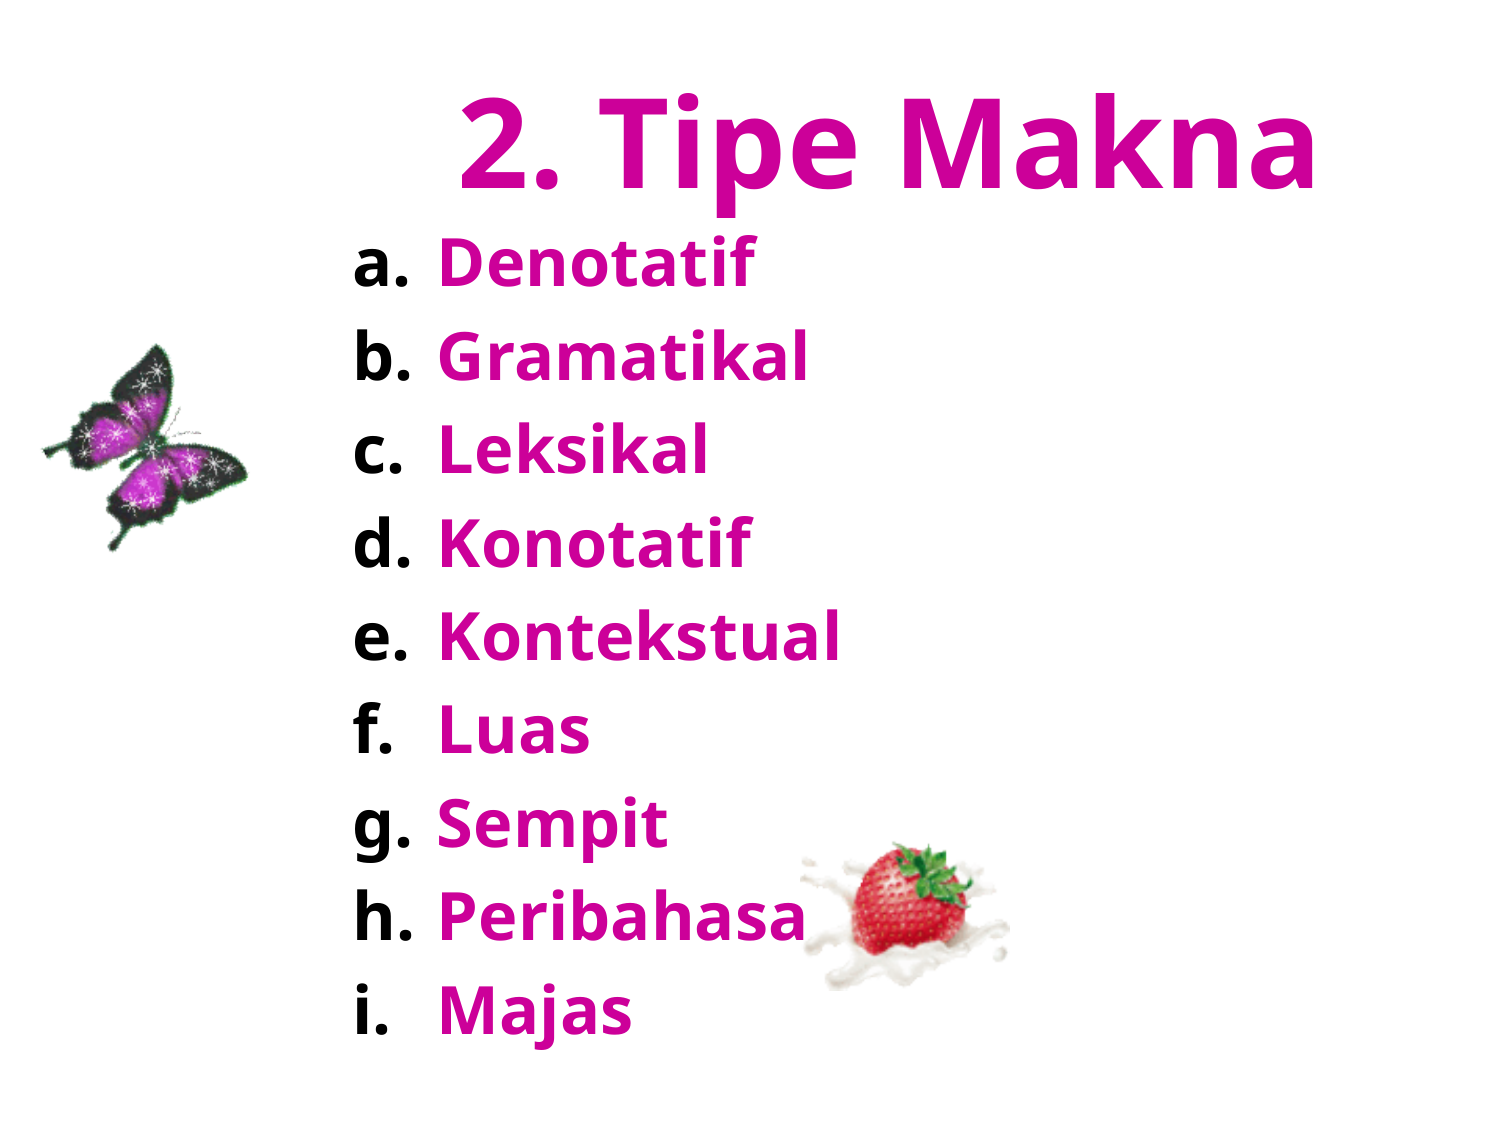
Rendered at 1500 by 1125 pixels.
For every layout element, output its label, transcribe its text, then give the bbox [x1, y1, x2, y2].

picture [1, 312, 294, 605]
picture [800, 807, 1010, 991]
list Denotatif Gramatikal Leksikal Konotatif Kontekstual Luas Sempit Peribahasa Majas [337, 212, 1425, 1088]
title 2. Tipe Makna [75, 45, 1338, 233]
